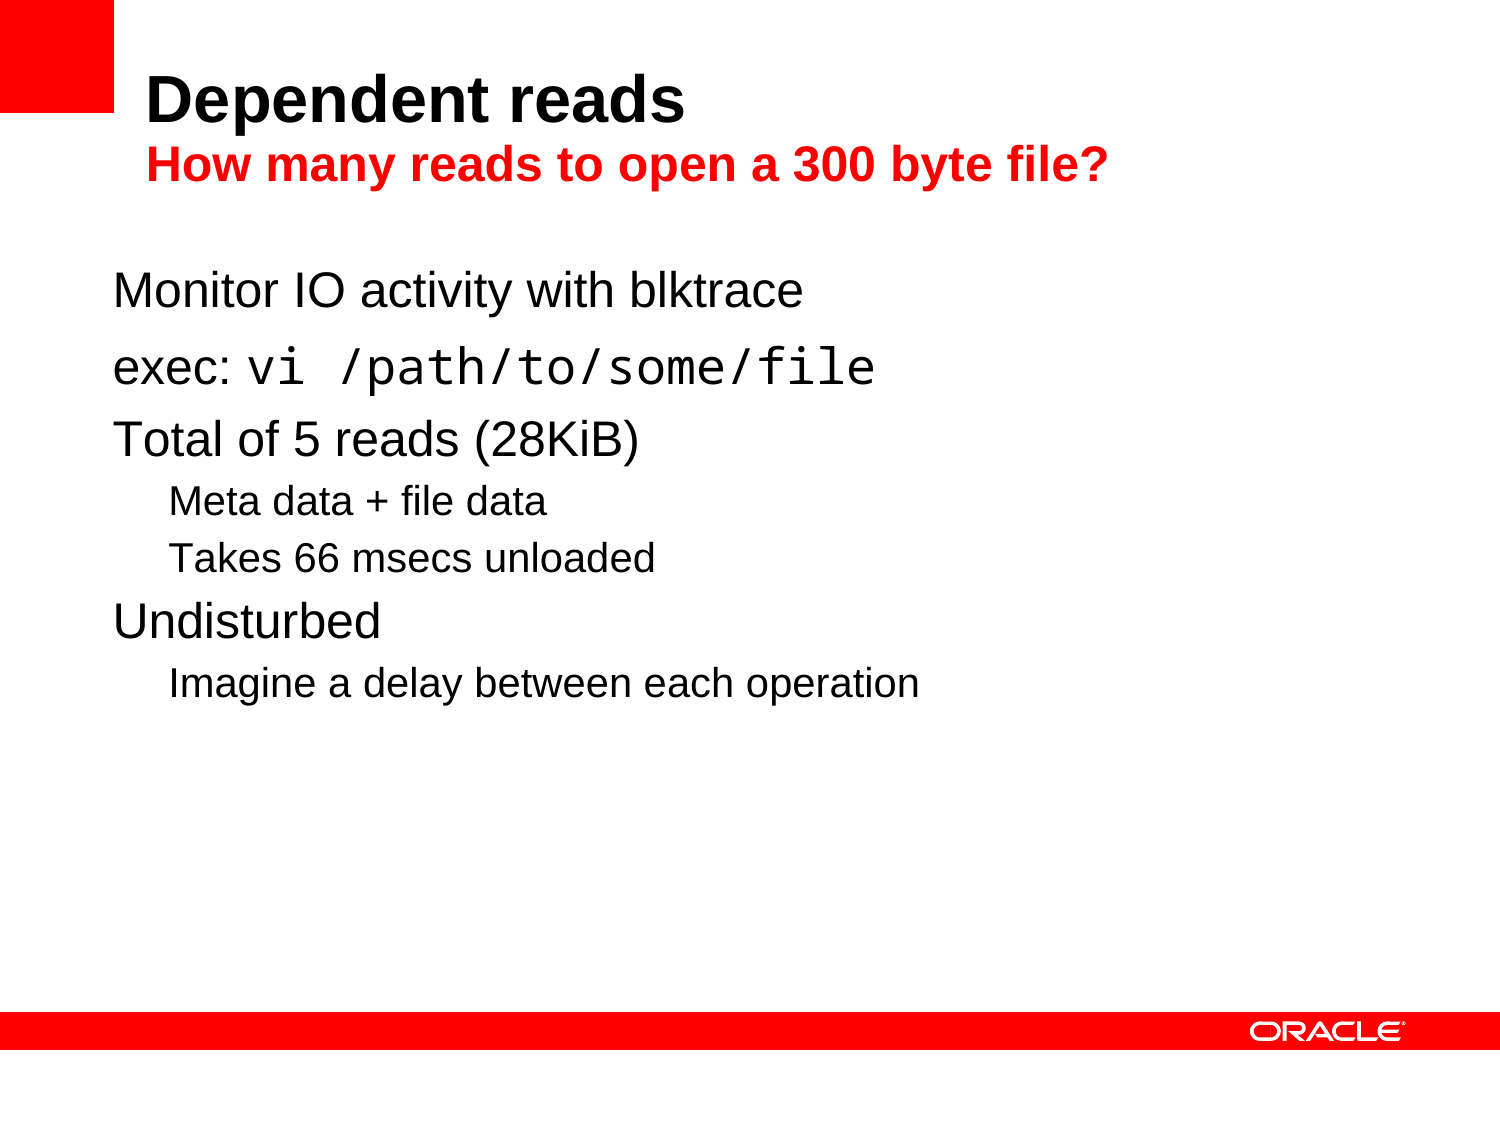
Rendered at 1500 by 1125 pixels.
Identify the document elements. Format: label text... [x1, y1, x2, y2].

picture [0, 0, 114, 113]
picture [0, 1012, 1500, 1050]
title Dependent reads How many reads to open a 300 byte file? [145, 57, 1390, 198]
list Monitor IO activity with blktrace exec: vi /path/to/some/file Total of 5 reads (28KiB) Meta data + file data Takes 66 msecs unloaded Undisturbed Imagine a delay between each operation [112, 262, 1349, 961]
